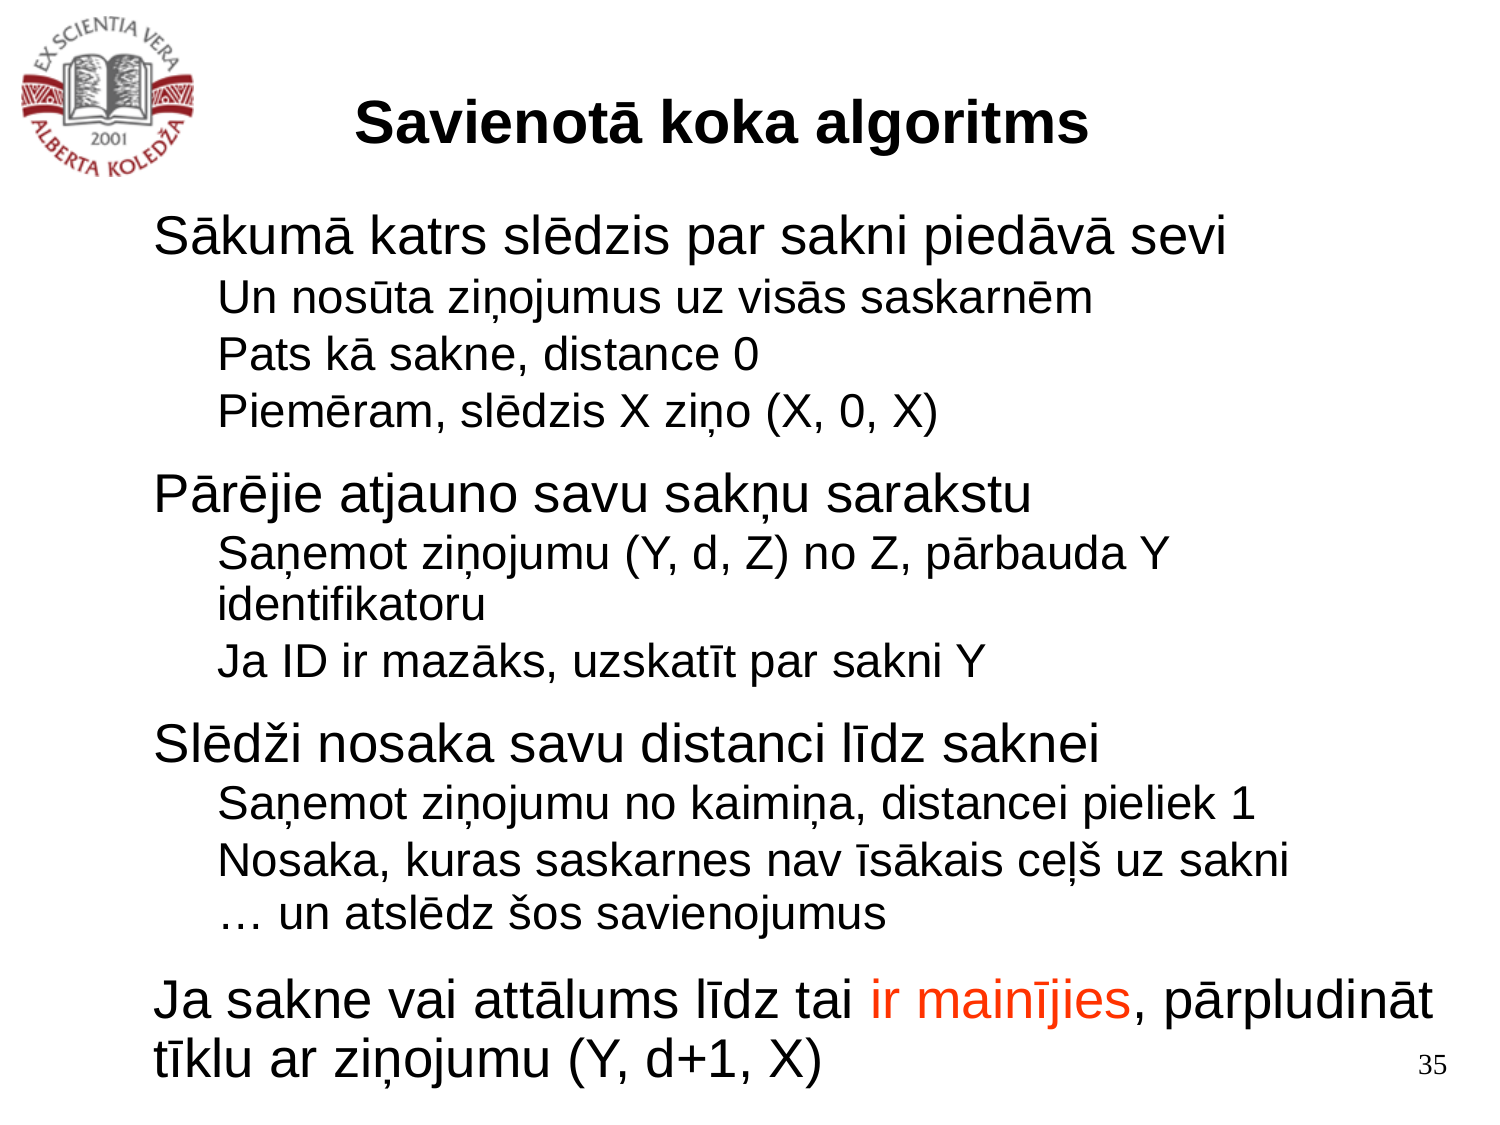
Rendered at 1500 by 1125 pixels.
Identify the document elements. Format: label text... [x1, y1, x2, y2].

title Savienotā koka algoritms [50, 62, 1374, 175]
picture [21, 16, 194, 177]
list Sākumā katrs slēdzis par sakni piedāvā sevi Un nosūta ziņojumus uz visās saskarnēm Pats kā sakne, distance 0 Piemēram, slēdzis X ziņo (X, 0, X) Pārējie atjauno savu sakņu sarakstu Saņemot ziņojumu (Y, d, Z) no Z, pārbauda Y identifikatoru Ja ID ir mazāks, uzskatīt par sakni Y Slēdži nosaka savu distanci līdz saknei Saņemot ziņojumu no kaimiņa, distancei pieliek 1 Nosaka, kuras saskarnes nav īsākais ceļš uz sakni … un atslēdz šos savienojumus Ja sakne vai attālums līdz tai ir mainījies, pārpludināt tīklu ar ziņojumu (Y, d+1, X) [74, 200, 1463, 1101]
